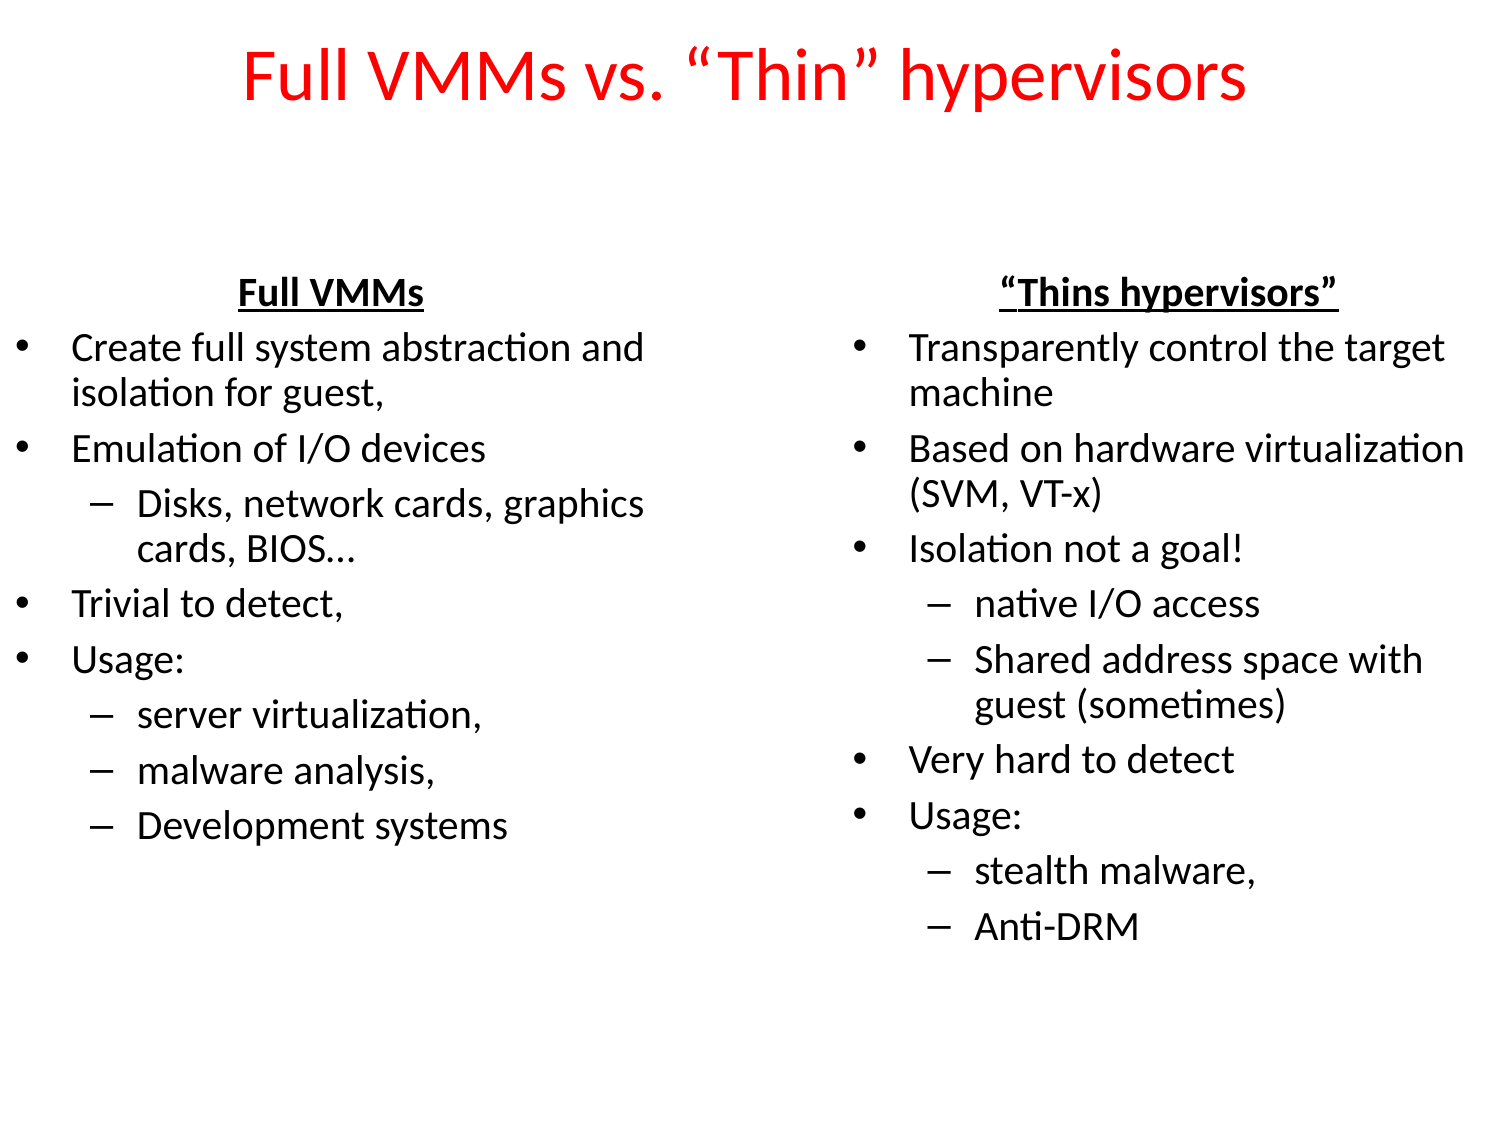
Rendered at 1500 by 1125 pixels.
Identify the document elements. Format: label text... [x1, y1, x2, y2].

list “Thins hypervisors” Transparently control the target machine Based on hardware virtualization (SVM, VT-x) Isolation not a goal! native I/O access Shared address space with guest (sometimes) Very hard to detect Usage: stealth malware, Anti-DRM [837, 262, 1500, 1006]
list Full VMMs Create full system abstraction and isolation for guest, Emulation of I/O devices Disks, network cards, graphics cards, BIOS… Trivial to detect, Usage: server virtualization, malware analysis, Development systems [0, 262, 663, 1006]
title Full VMMs vs. “Thin” hypervisors [70, 0, 1421, 141]
